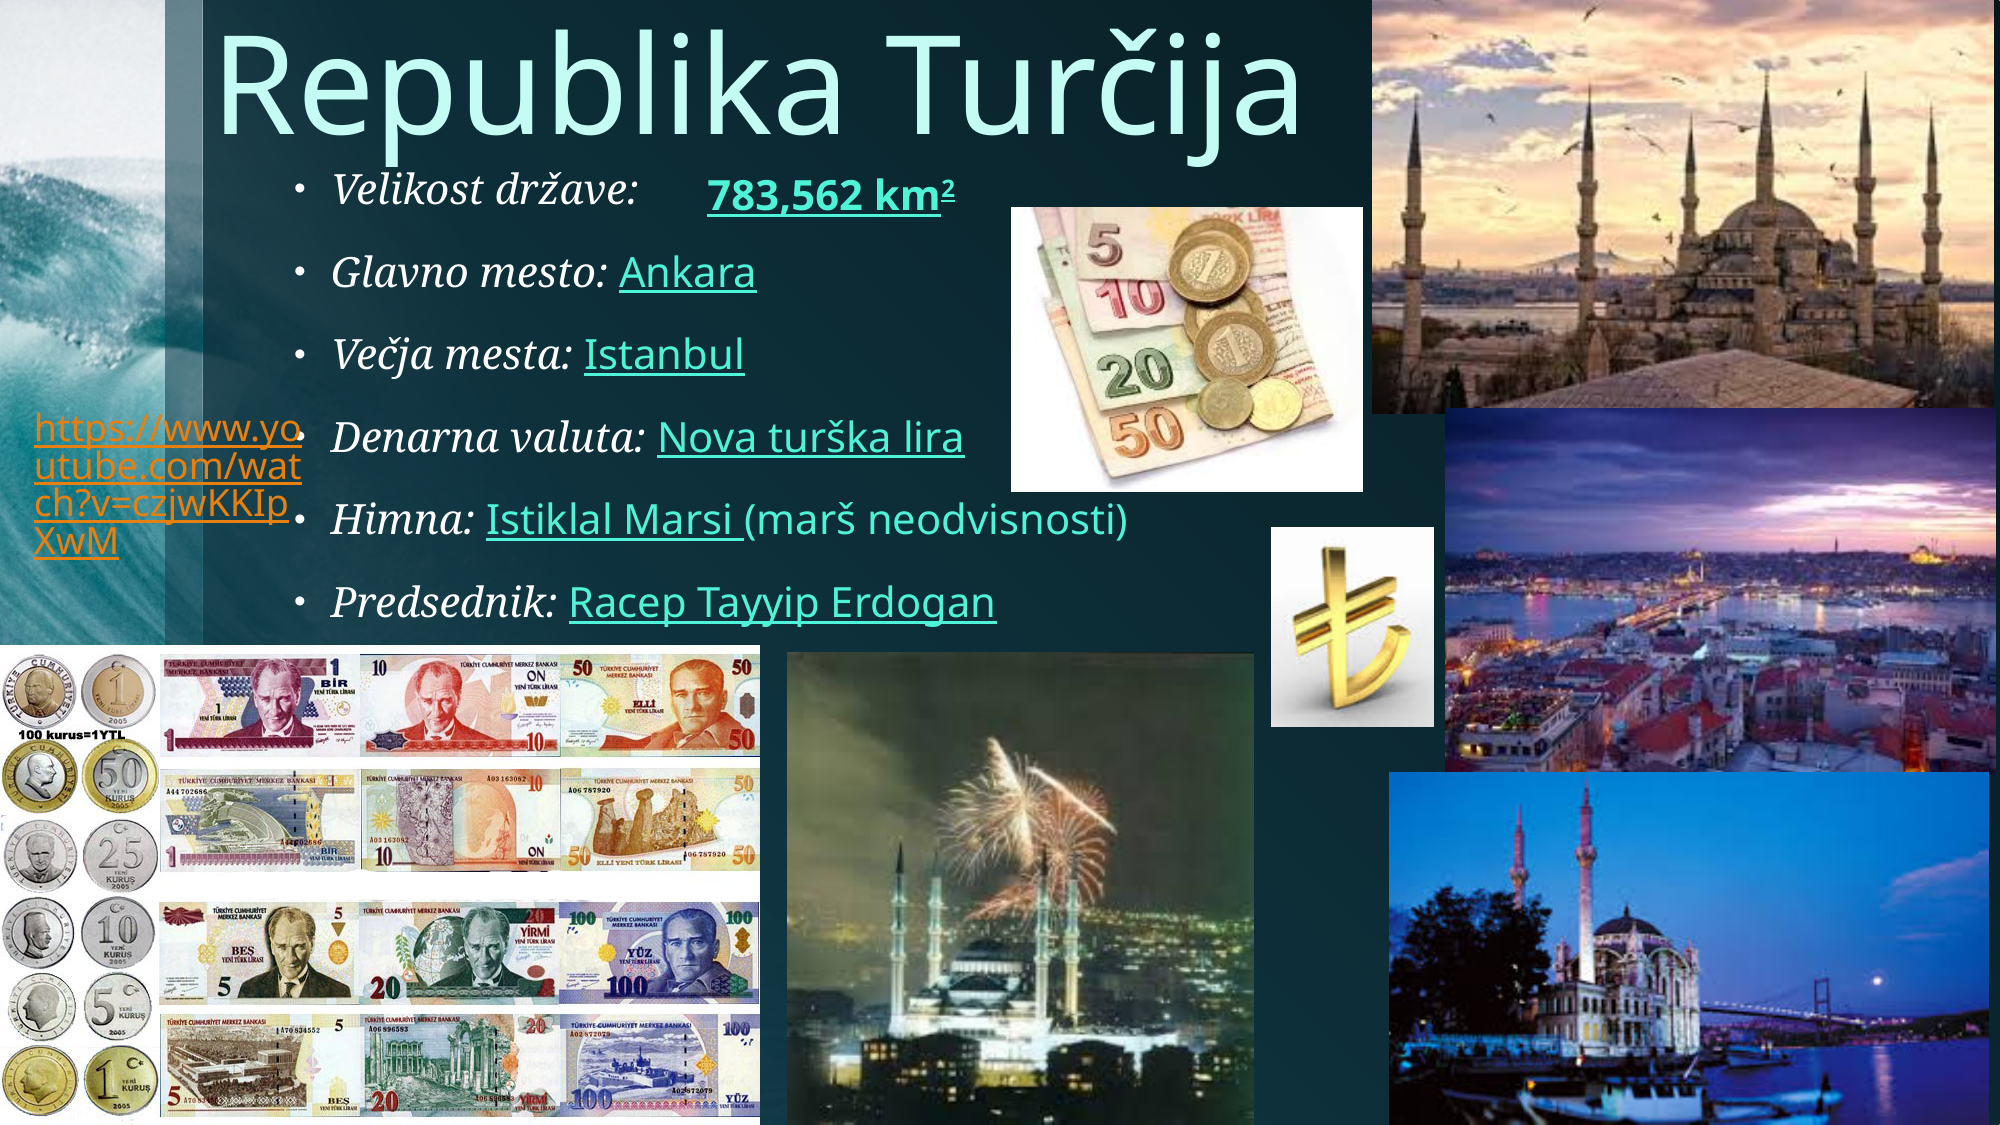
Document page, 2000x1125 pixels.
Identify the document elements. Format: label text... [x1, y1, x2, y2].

picture [173, 508, 268, 520]
picture [1011, 207, 1363, 492]
list Velikost države: Glavno mesto: Ankara Večja mesta: Istanbul Denarna valuta: Nova turška lira Himna: Istiklal Marsi (marš neodvisnosti) Predsednik: Racep Tayyip Erdogan [279, 160, 1445, 990]
title Republika Turčija [196, 0, 1372, 172]
picture [1271, 527, 1434, 728]
picture [272, 508, 279, 514]
text_box 783,562 km2 [692, 161, 976, 227]
picture [0, 0, 2000, 1125]
text_box https://www.youtube.com/watch?v=czjwKKIpXwM [19, 397, 323, 508]
picture [271, 513, 279, 520]
